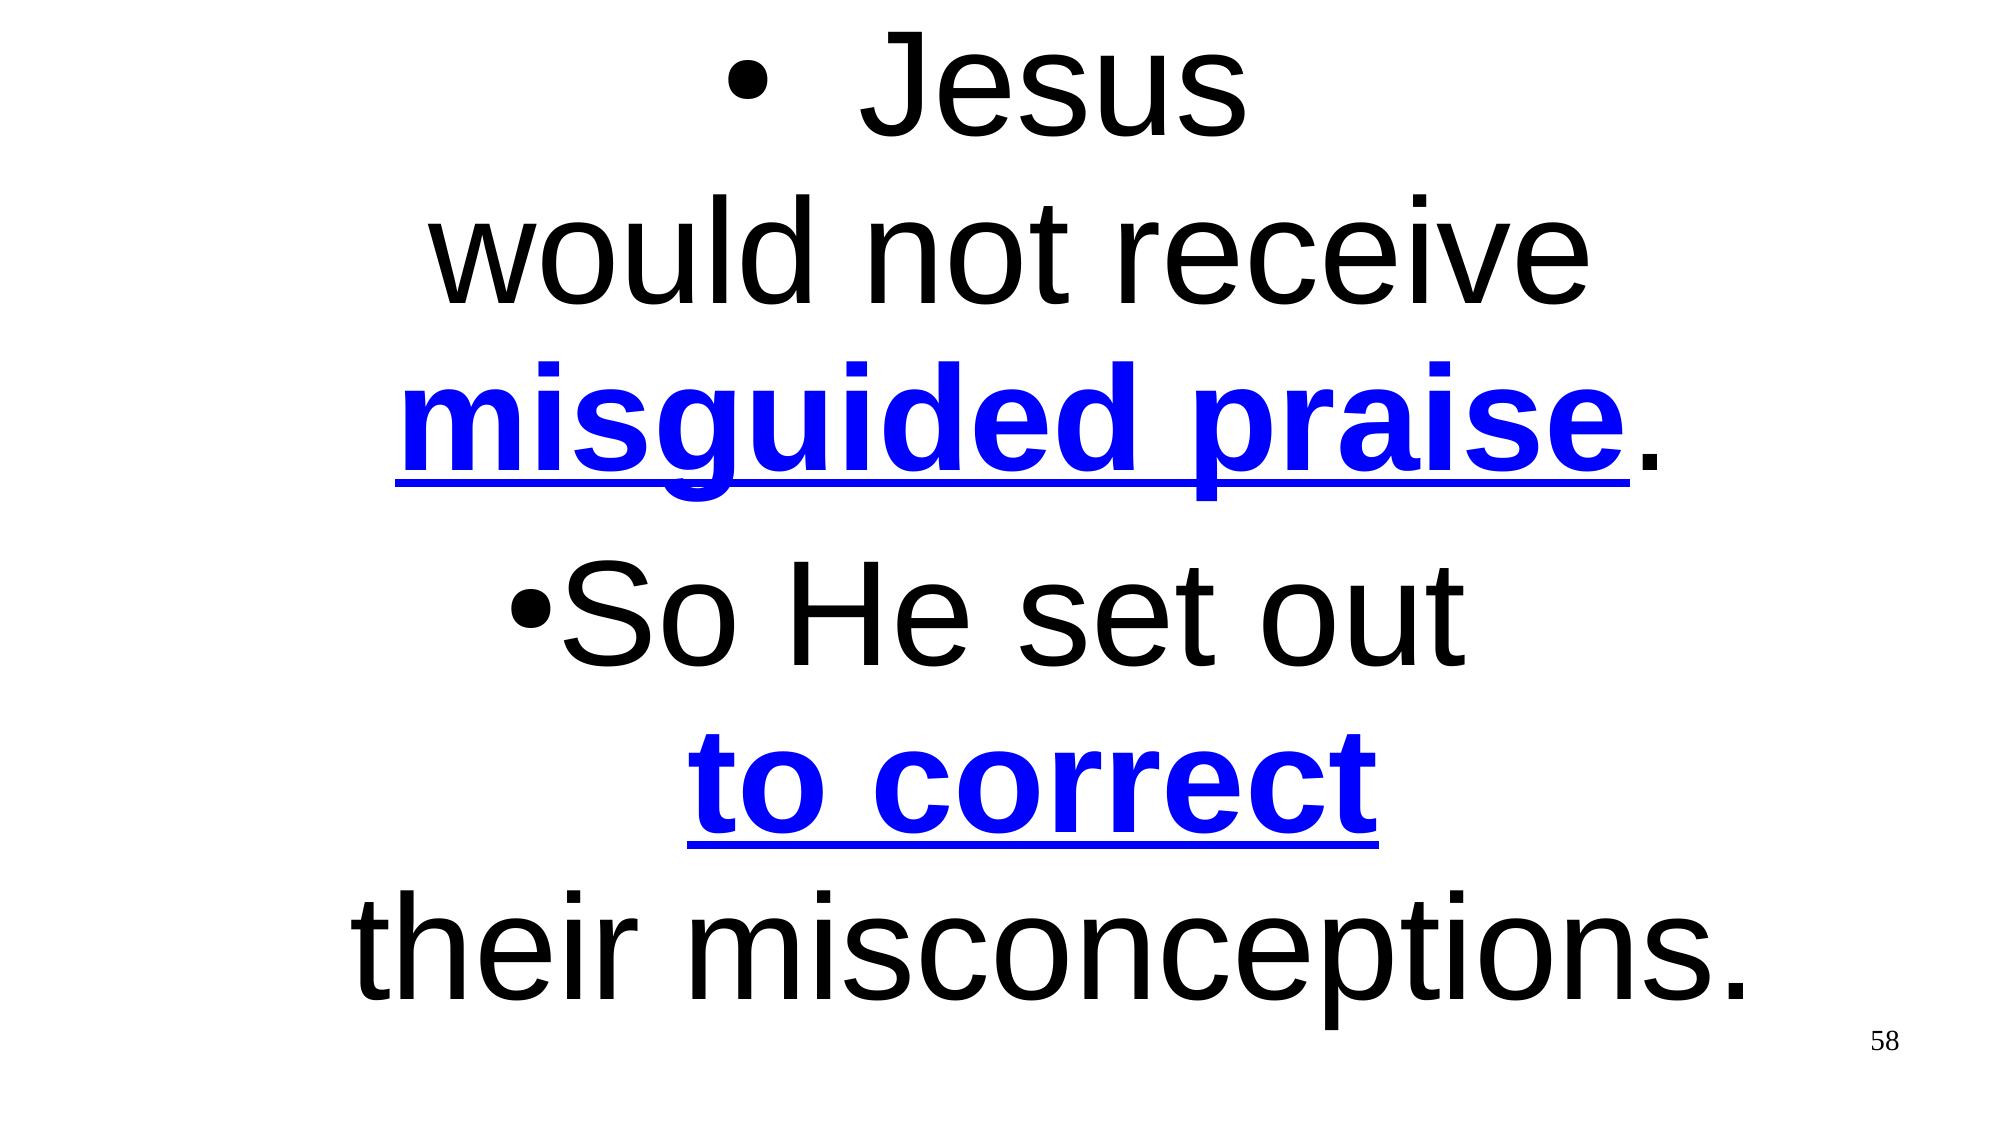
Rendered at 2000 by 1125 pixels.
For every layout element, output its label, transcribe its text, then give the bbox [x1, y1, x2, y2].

list Jesus would not receive misguided praise. So He set out to correct their misconceptions. [0, 0, 1996, 1123]
